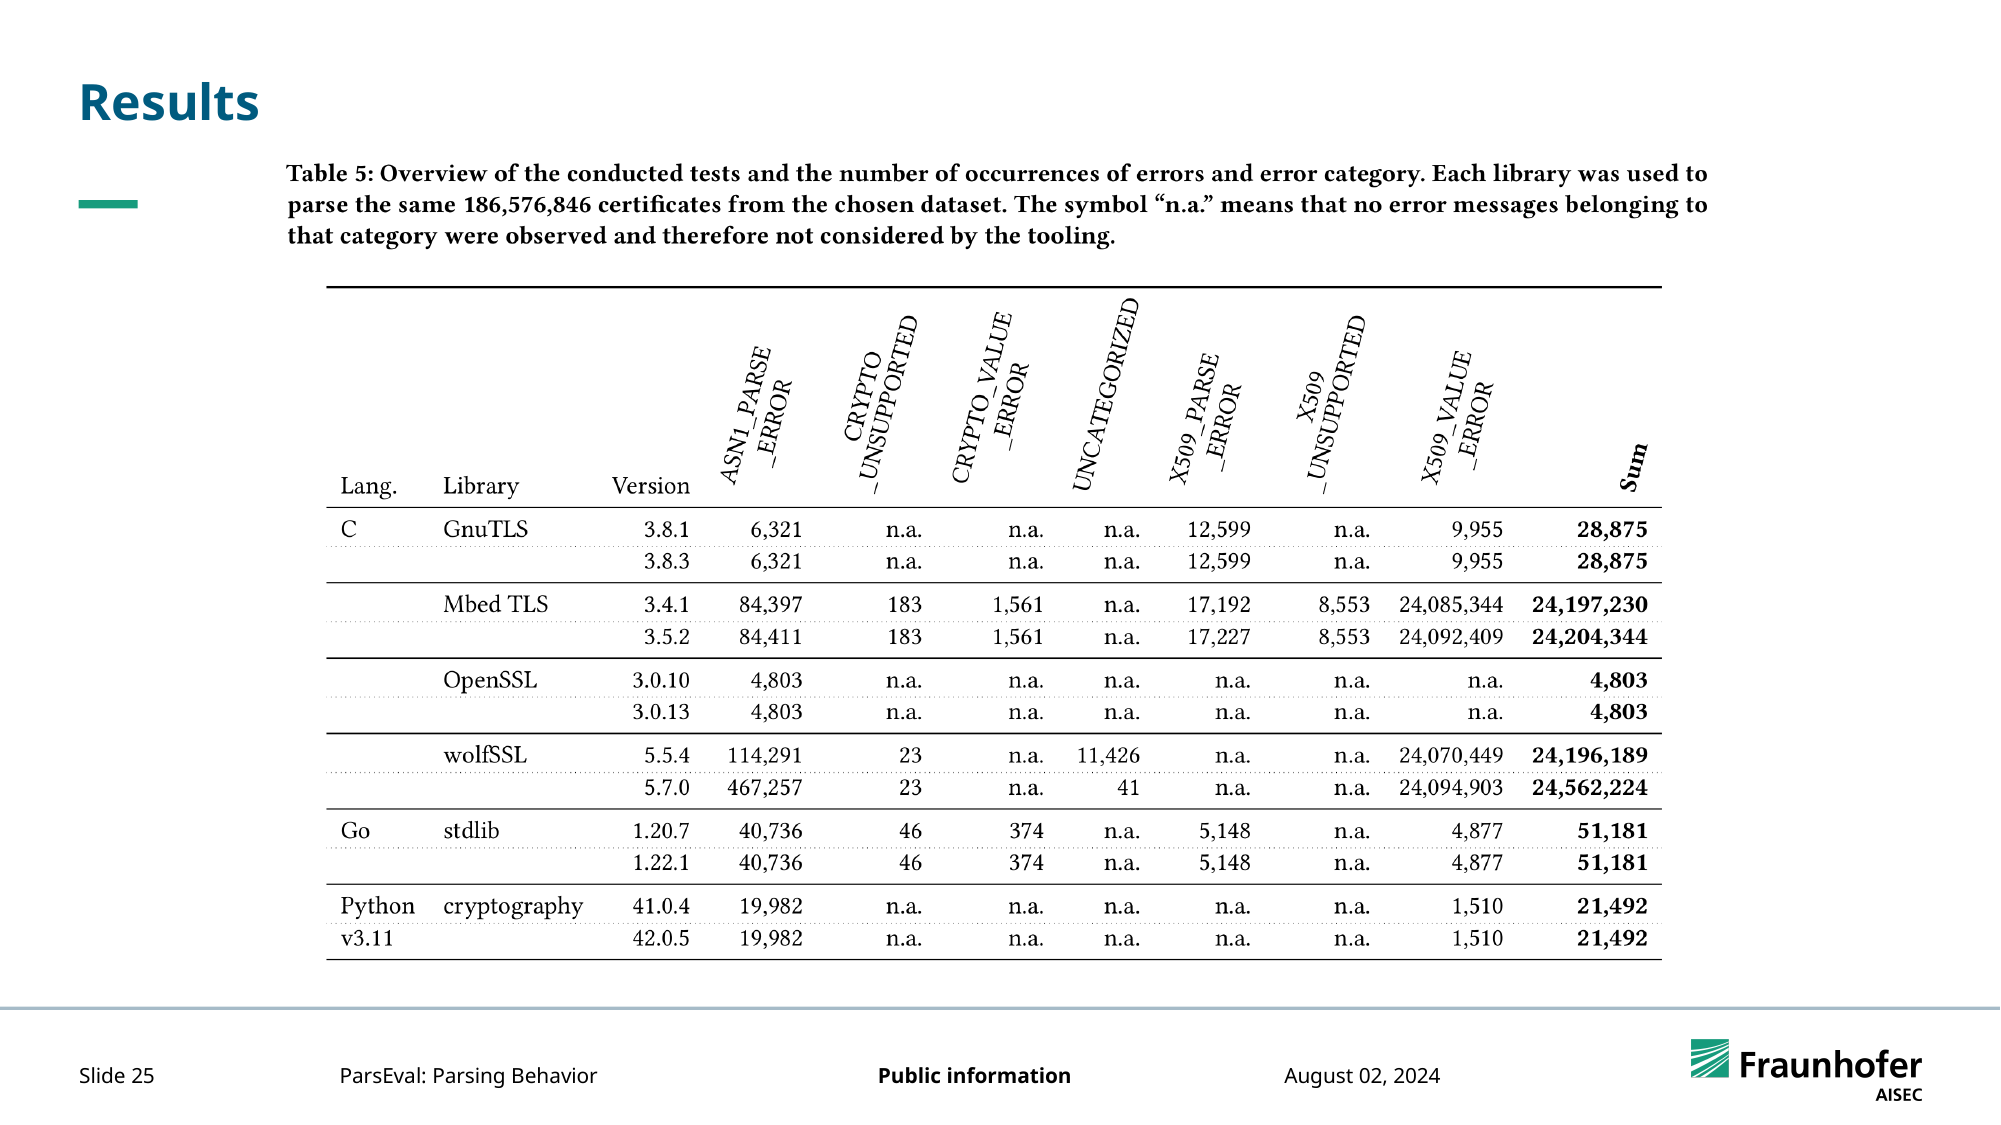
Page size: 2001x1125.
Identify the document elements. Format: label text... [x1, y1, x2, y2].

picture [1691, 1039, 1922, 1101]
picture [279, 151, 1721, 974]
title Results [78, 64, 1922, 128]
